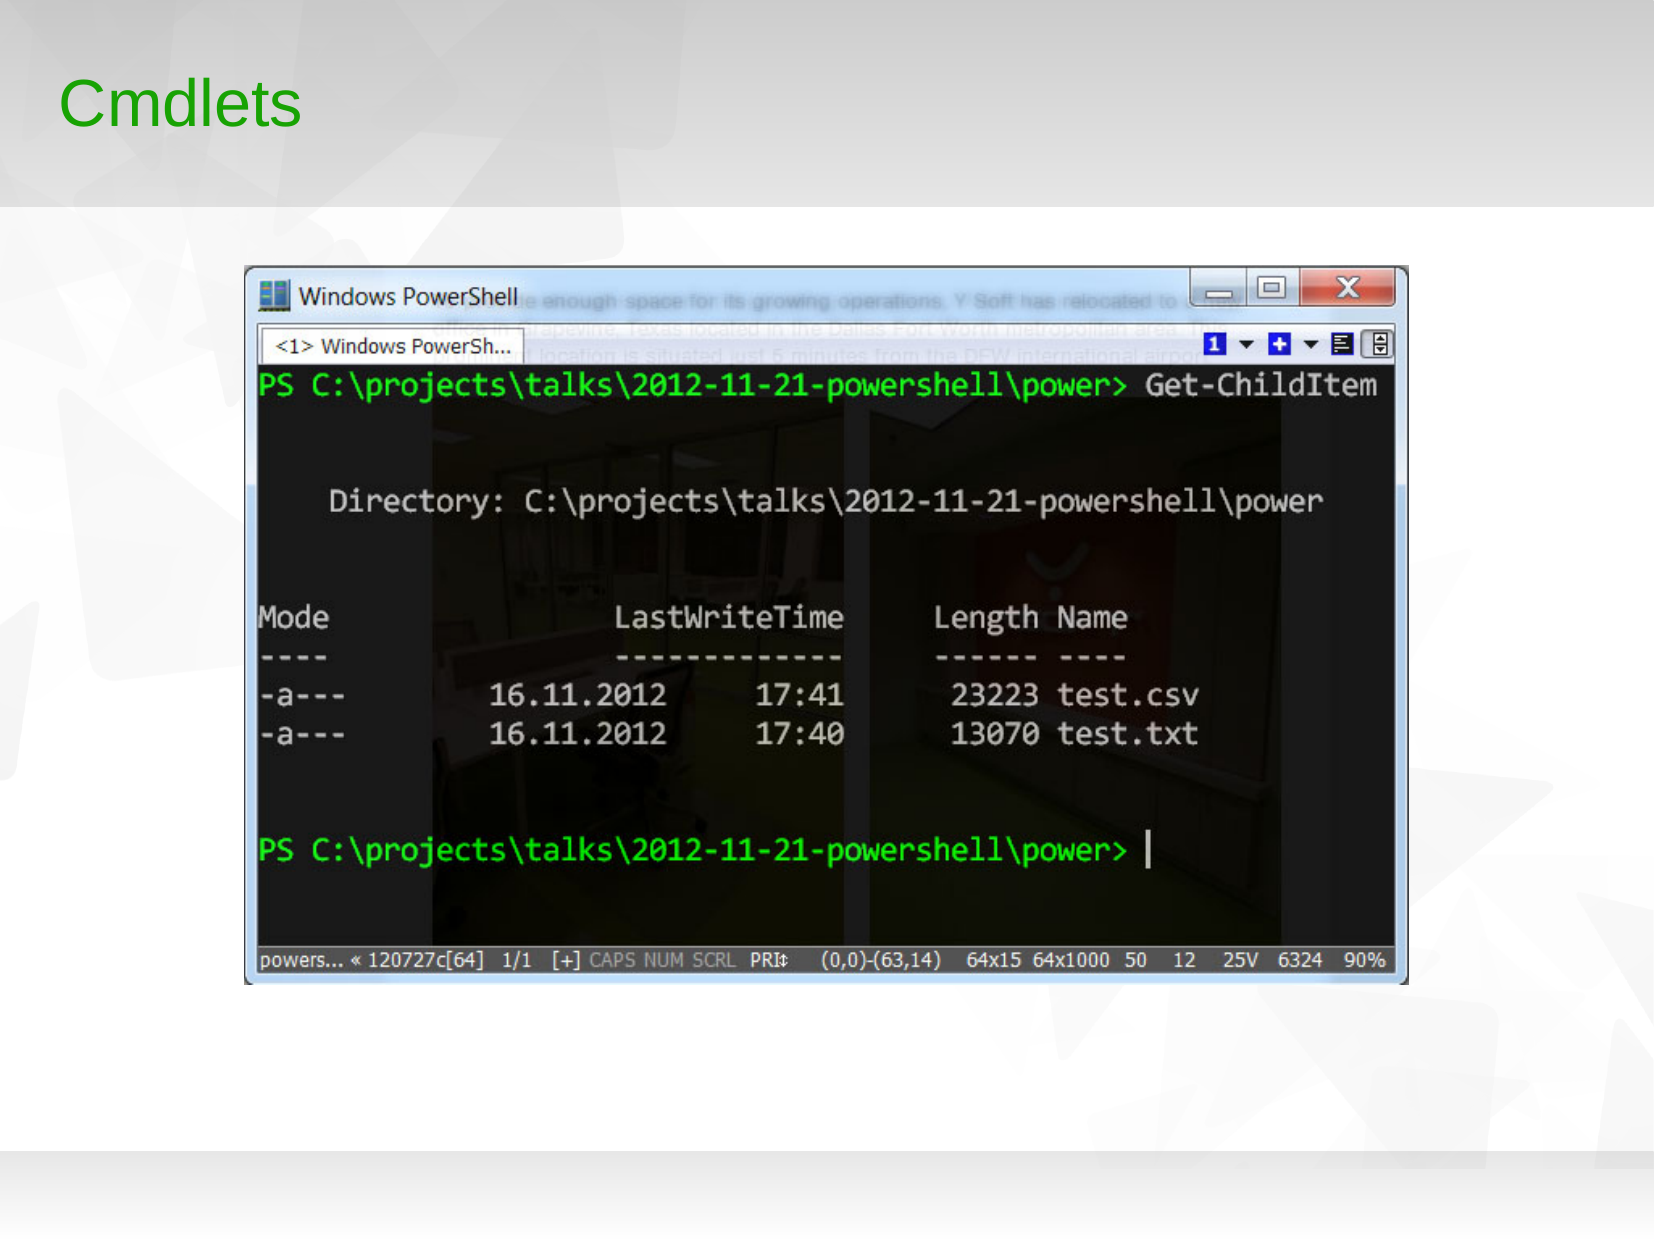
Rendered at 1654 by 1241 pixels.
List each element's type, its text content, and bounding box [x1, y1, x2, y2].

picture [0, 0, 1654, 1169]
title Cmdlets [59, 29, 1595, 178]
